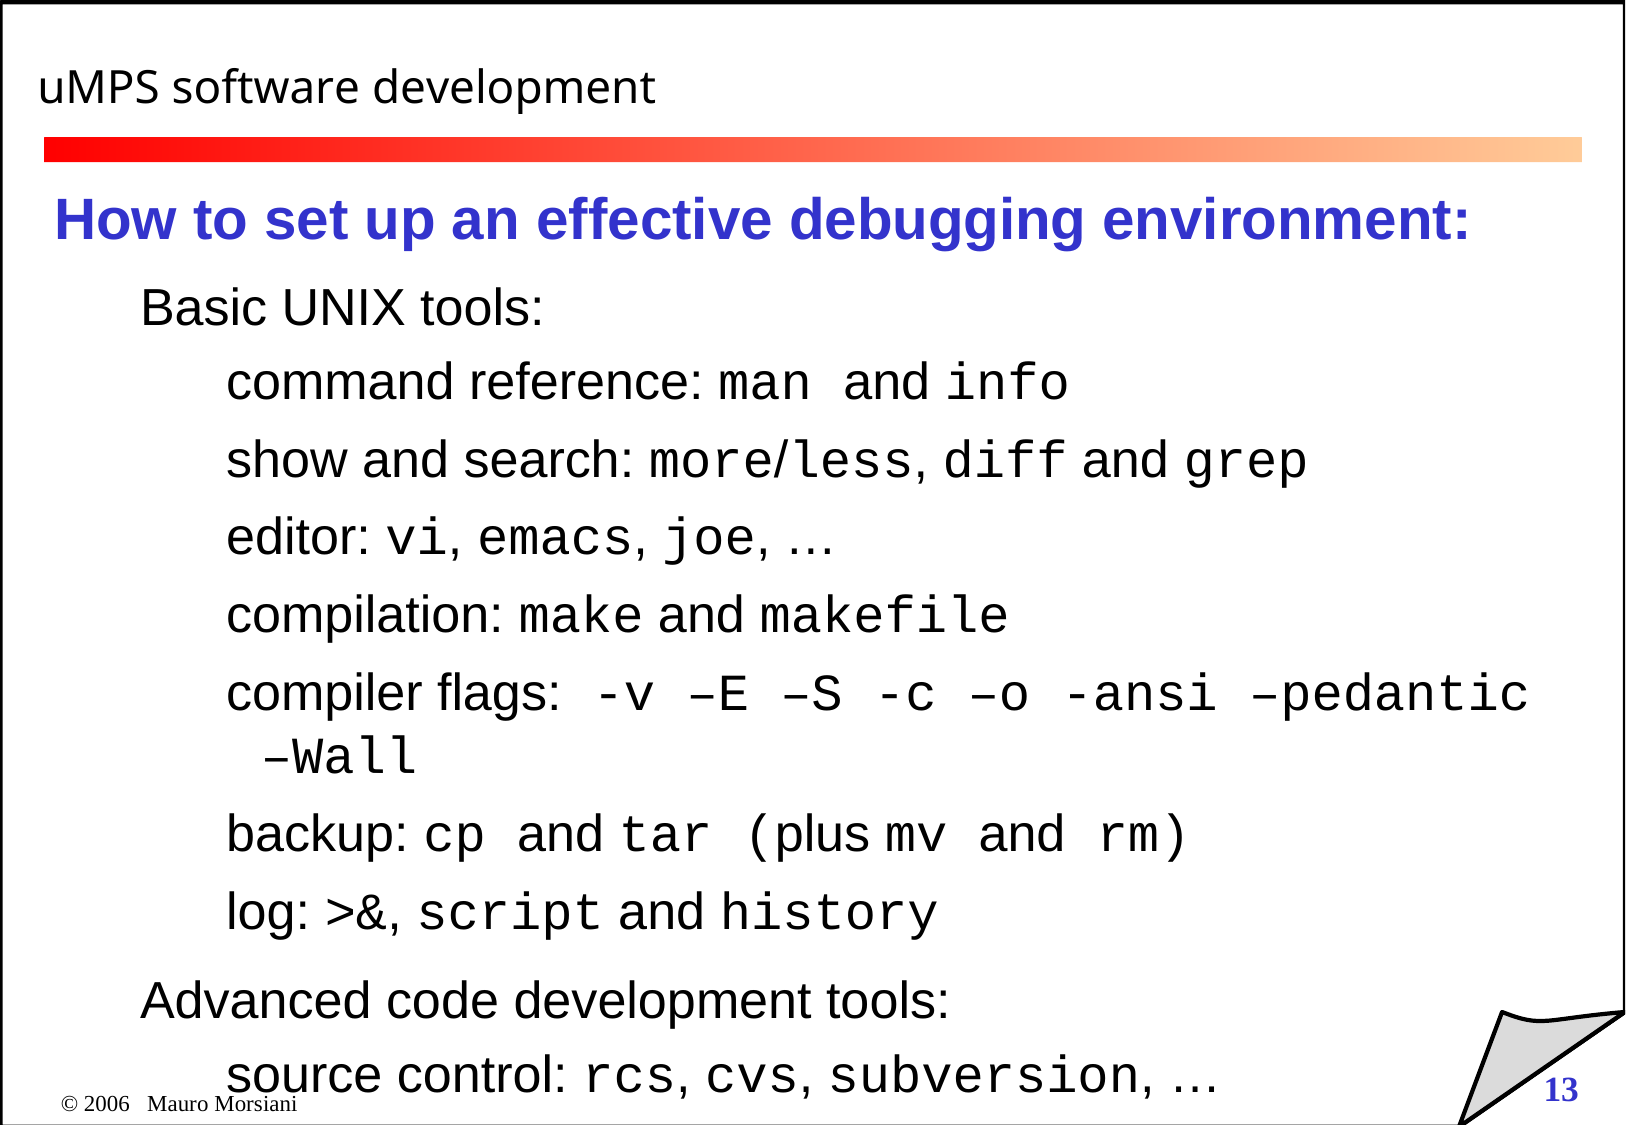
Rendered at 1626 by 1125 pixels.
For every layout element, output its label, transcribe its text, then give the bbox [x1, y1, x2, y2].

title uMPS software development [37, 44, 1588, 131]
list How to set up an effective debugging environment: Basic UNIX tools: command reference: man and info show and search: more/less, diff and grep editor: vi, emacs, joe, … compilation: make and makefile compiler flags: -v –E –S -c –o -ansi –pedantic –Wall backup: cp and tar (plus mv and rm) log: >&, script and history Advanced code development tools: source control: rcs, cvs, subversion, … [54, 187, 1571, 1125]
